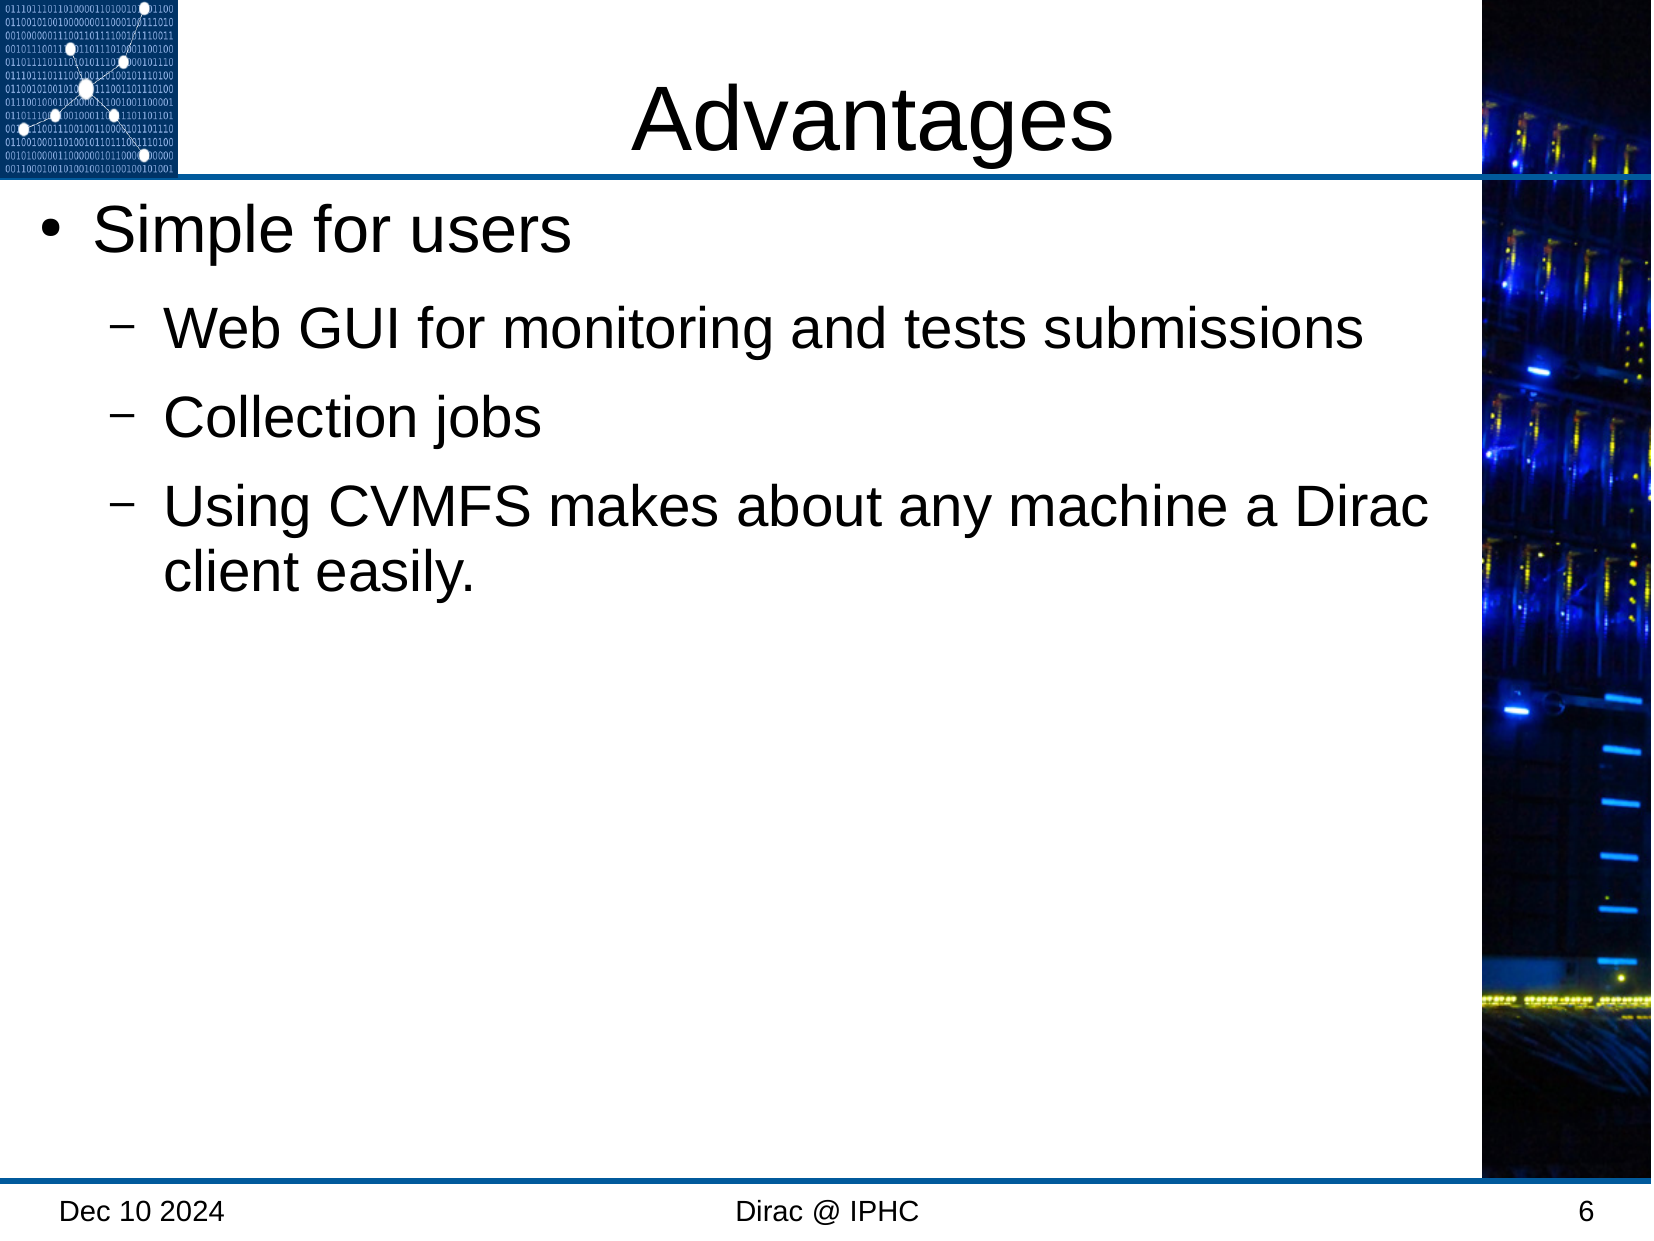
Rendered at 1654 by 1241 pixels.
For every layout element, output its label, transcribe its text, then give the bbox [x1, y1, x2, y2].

picture [0, 0, 178, 178]
list Simple for users Web GUI for monitoring and tests submissions Collection jobs Using CVMFS makes about any machine a Dirac client easily. [21, 191, 1477, 1152]
picture [1482, 180, 1651, 1178]
title Advantages [177, 67, 1571, 171]
picture [1482, 0, 1651, 174]
